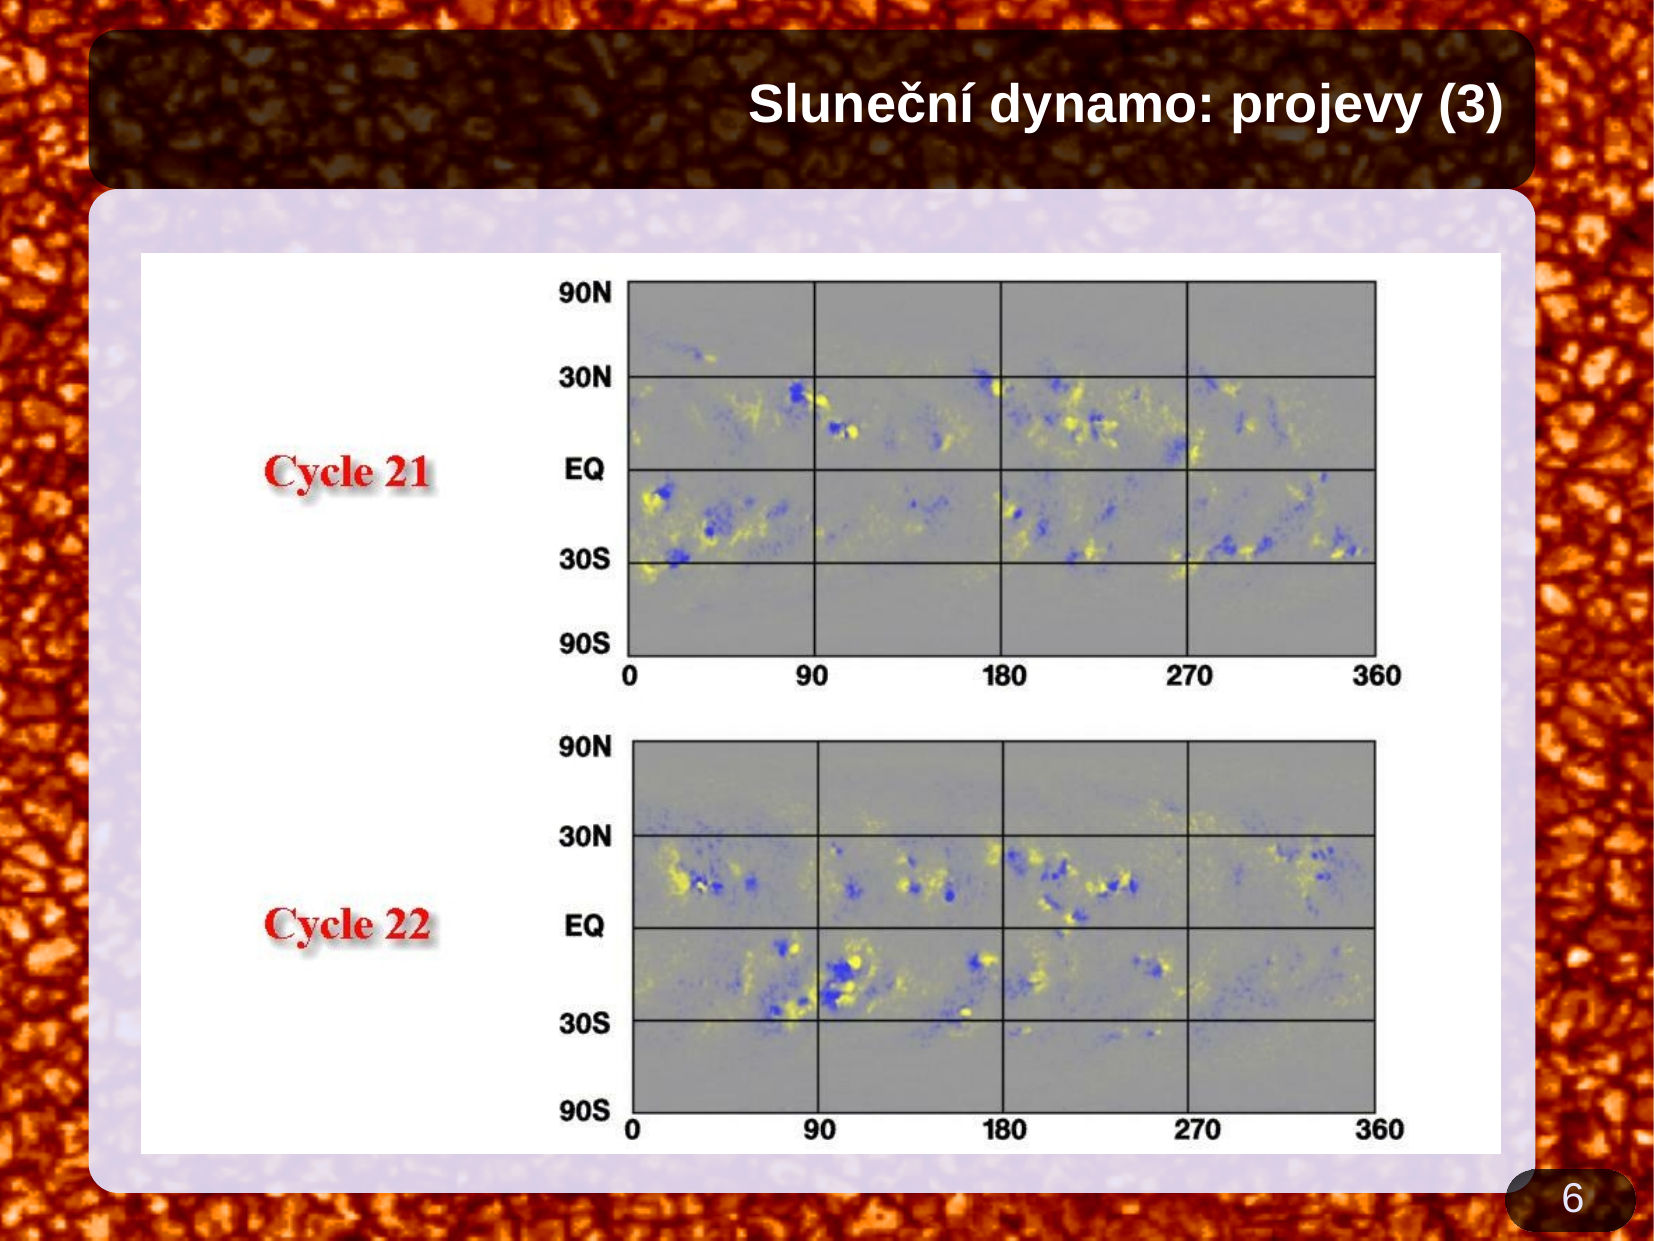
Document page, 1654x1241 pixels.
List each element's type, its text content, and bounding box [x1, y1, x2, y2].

picture [0, 0, 1654, 1241]
title Sluneční dynamo: projevy (3) [118, 59, 1506, 148]
